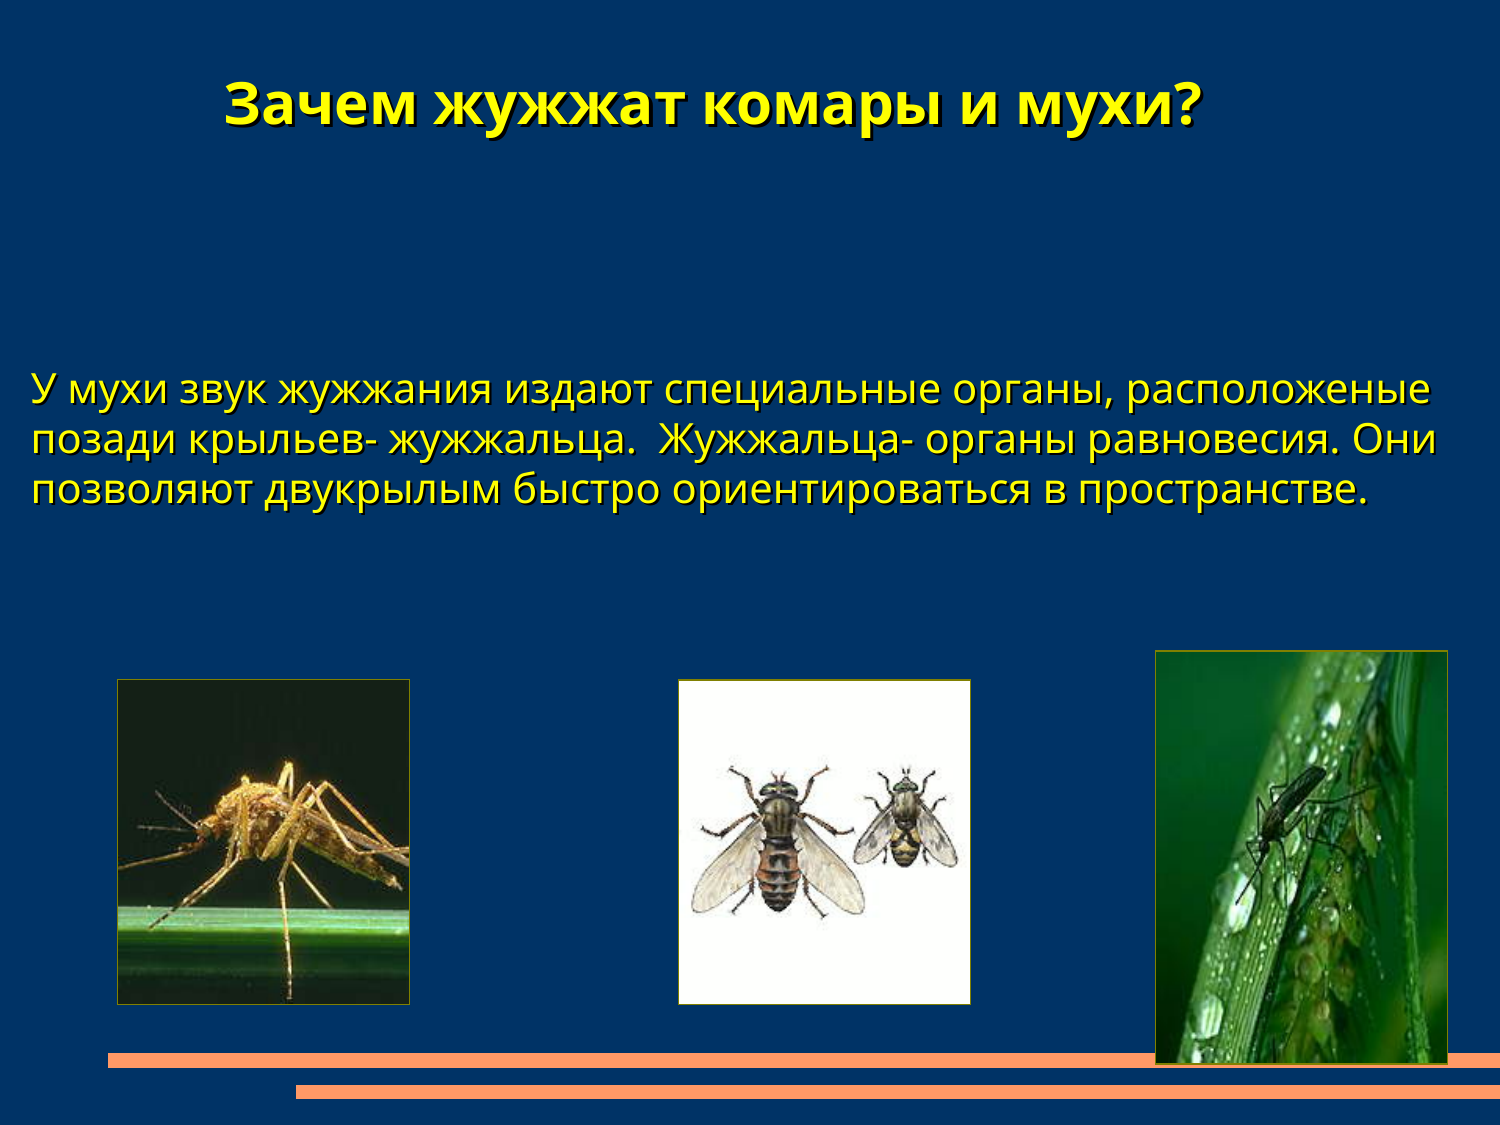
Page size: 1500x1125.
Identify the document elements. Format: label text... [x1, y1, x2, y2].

picture [118, 680, 409, 1004]
picture [679, 680, 970, 1004]
picture [1156, 652, 1447, 1063]
text_box Зачем жужжат комары и мухи? [159, 59, 1267, 207]
text_box У мухи звук жужжания издают специальные органы, расположеные позади крыльев- жужжальца. Жужжальца- органы равновесия. Они позволяют двукрылым быстро ориентироваться в пространстве. [15, 354, 1500, 570]
